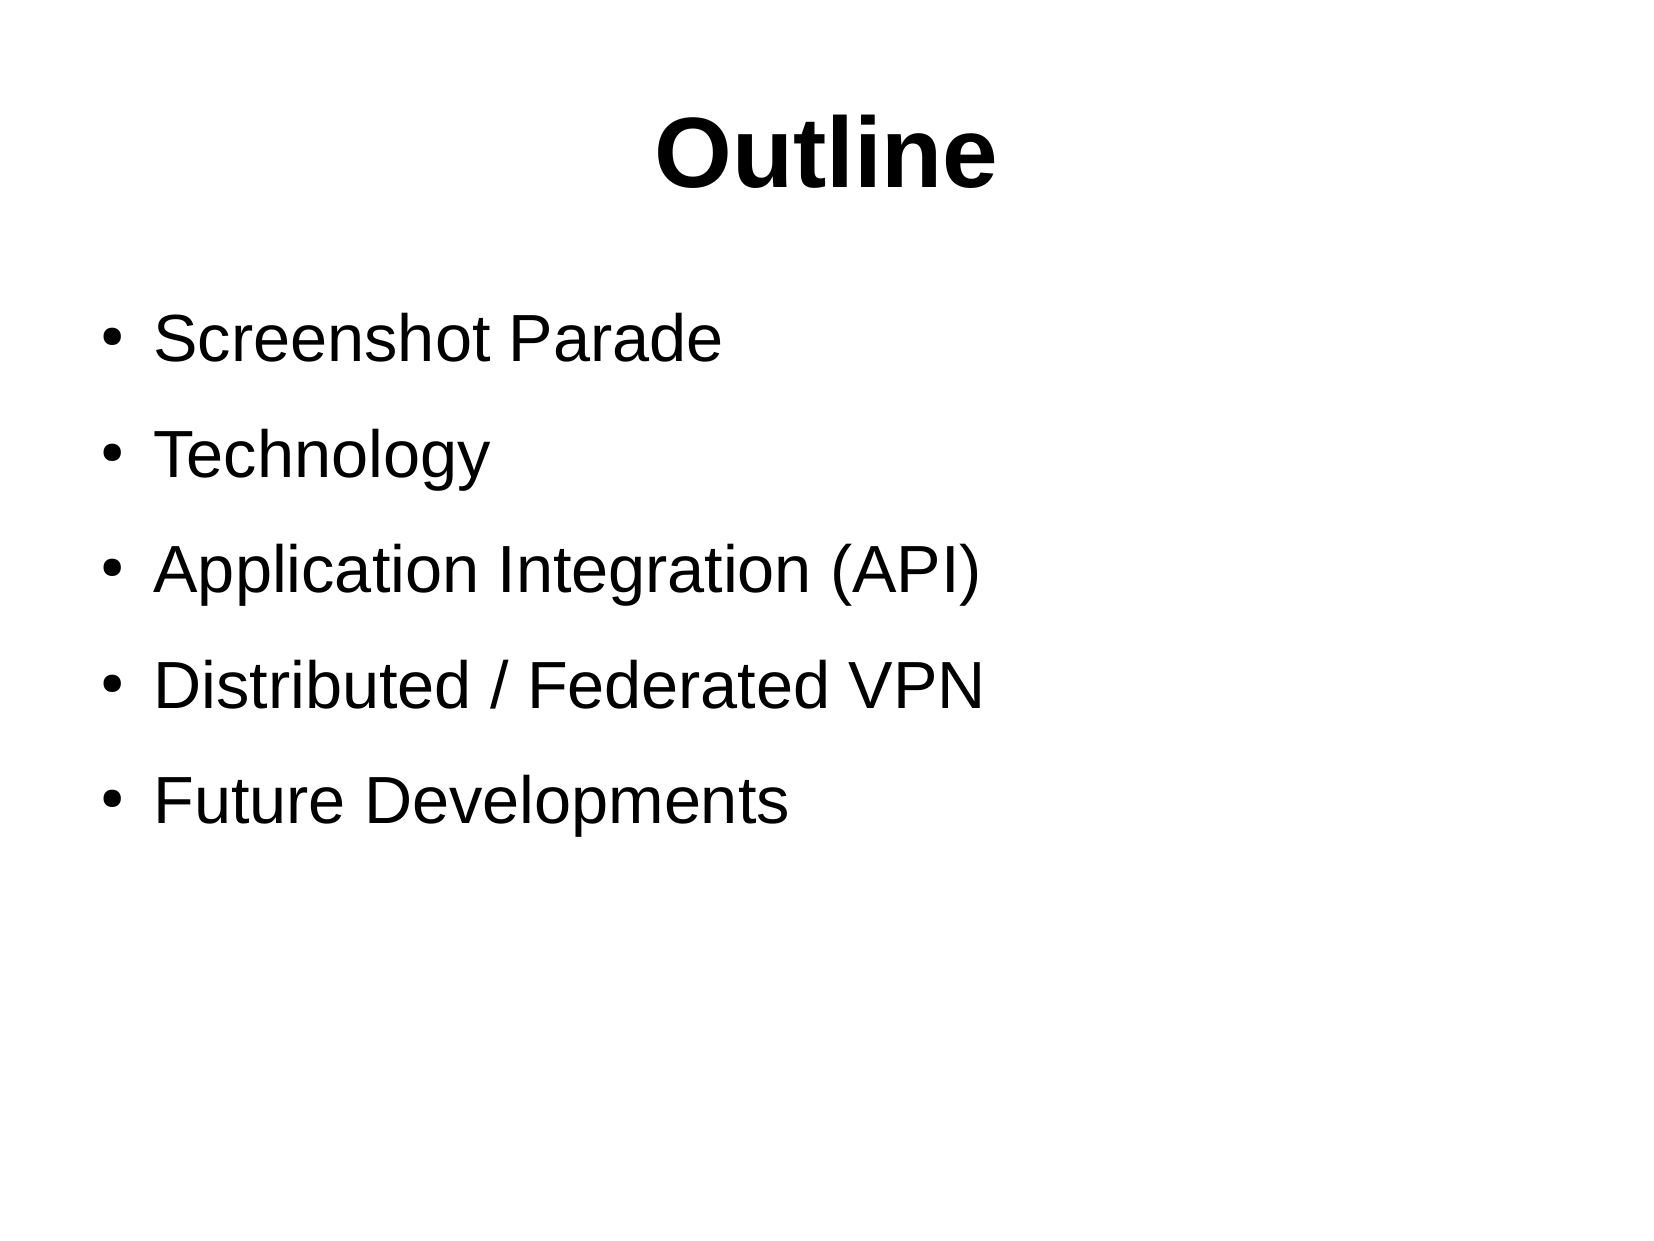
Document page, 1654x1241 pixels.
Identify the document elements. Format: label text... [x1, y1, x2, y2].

list Screenshot Parade Technology Application Integration (API) Distributed / Federated VPN Future Developments [82, 290, 1571, 1010]
title Outline [82, 49, 1571, 257]
